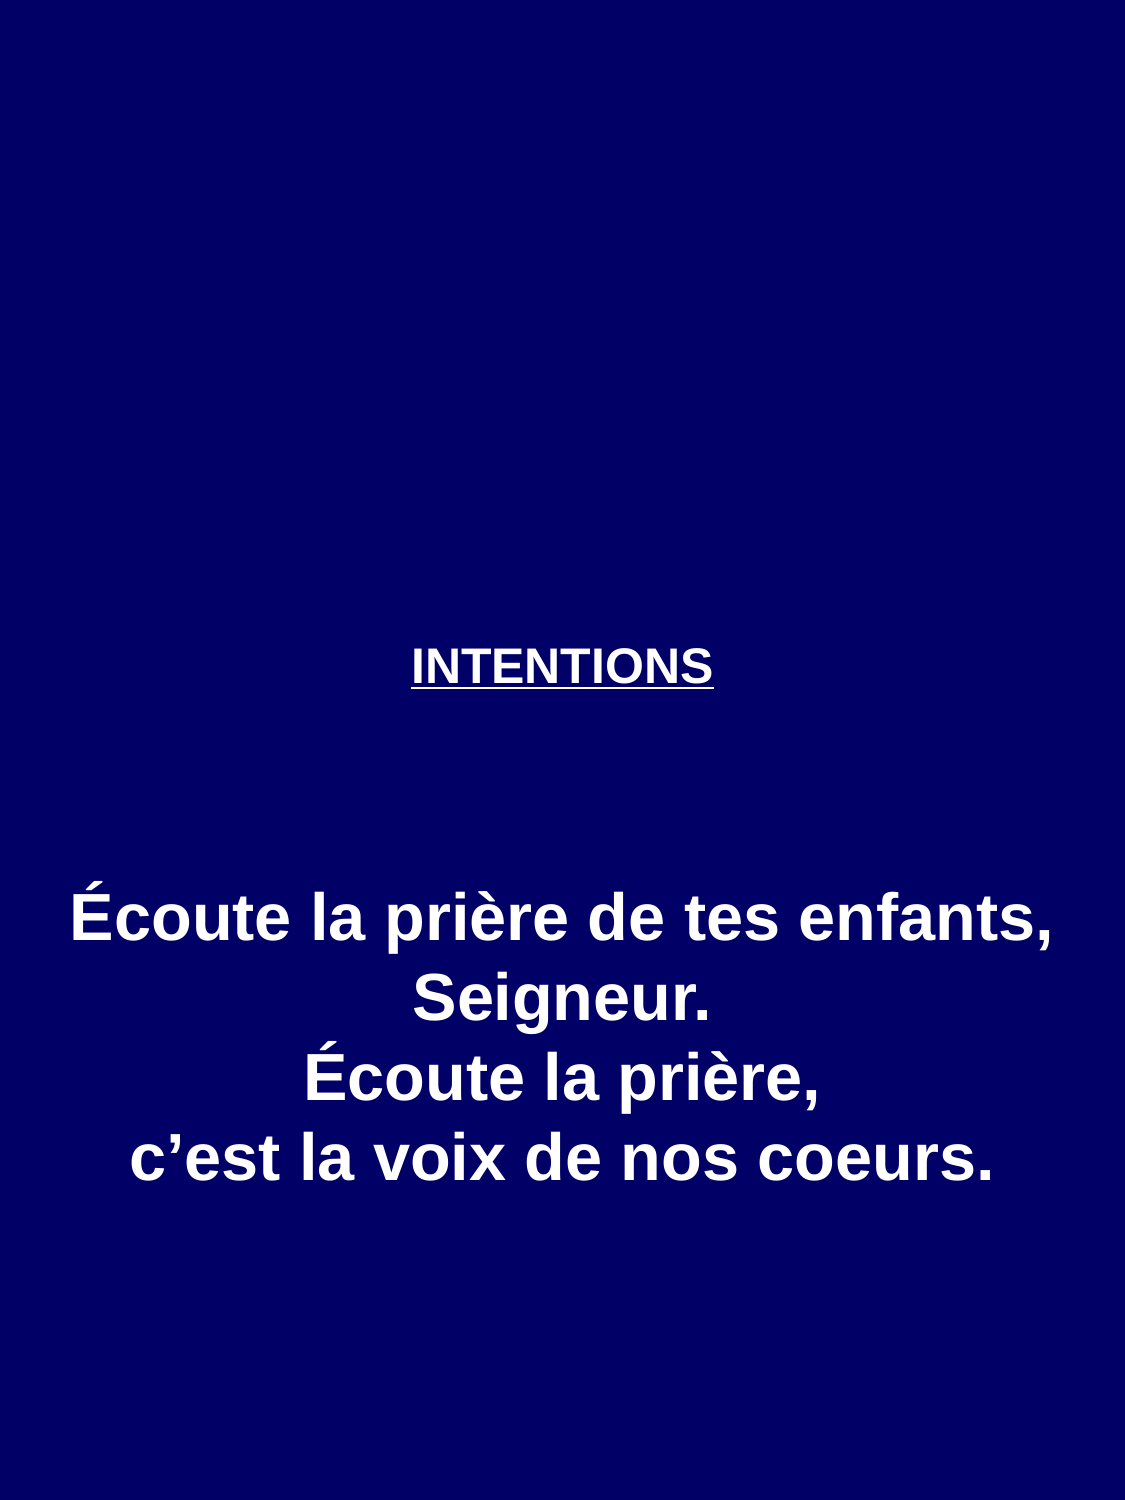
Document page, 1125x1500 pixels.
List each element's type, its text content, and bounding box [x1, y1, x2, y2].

text_box INTENTIONS Écoute la prière de tes enfants, Seigneur. Écoute la prière, c’est la voix de nos coeurs. [0, 625, 1125, 1361]
